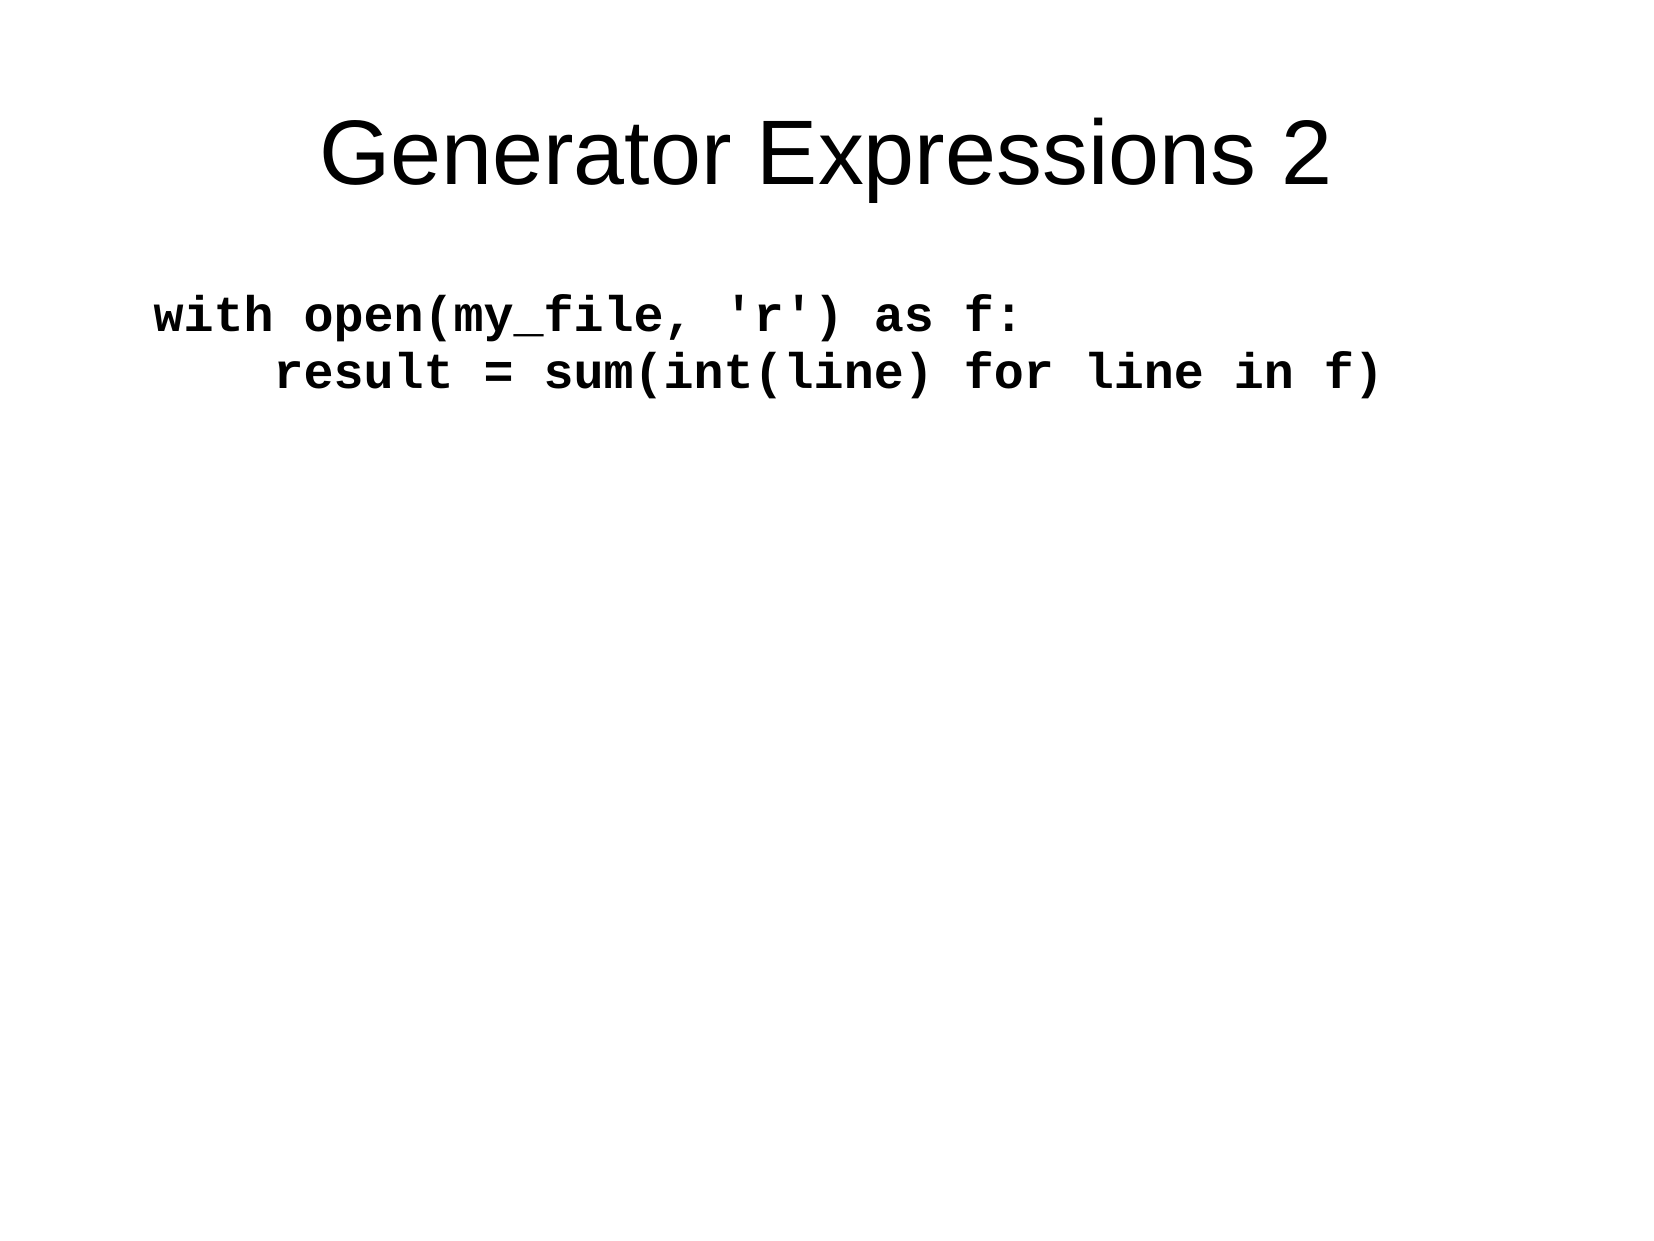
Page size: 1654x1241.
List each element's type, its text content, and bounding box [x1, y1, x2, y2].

list with open(my_file, 'r') as f: result = sum(int(line) for line in f) [82, 290, 1571, 1010]
title Generator Expressions 2 [82, 49, 1571, 257]
